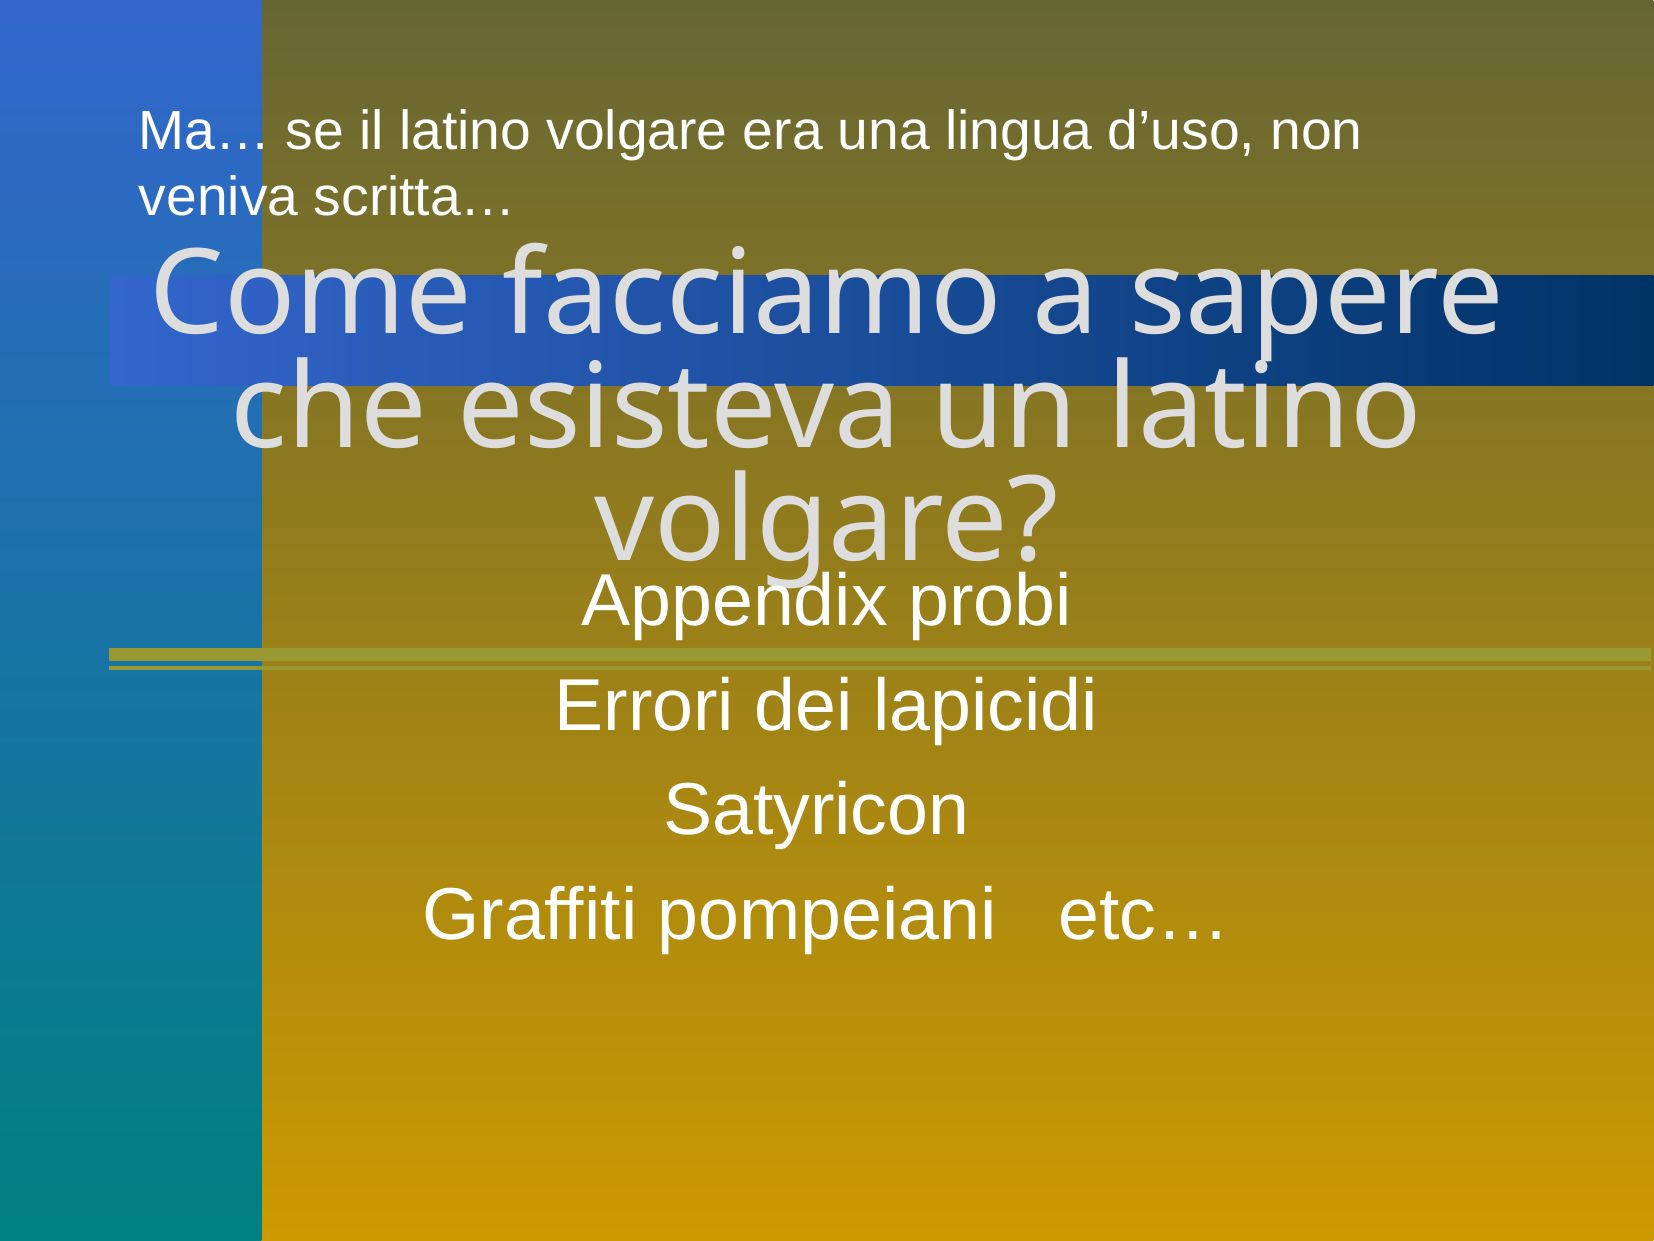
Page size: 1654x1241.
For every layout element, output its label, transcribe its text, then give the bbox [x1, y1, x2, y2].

subtitle Appendix probi Errori dei lapicidi Satyricon Graffiti pompeiani etc… [248, 544, 1406, 1135]
text_box Ma… se il latino volgare era una lingua d’uso, non veniva scritta… [124, 86, 1530, 235]
title Come facciamo a sapere che esisteva un latino volgare? [124, 235, 1530, 610]
